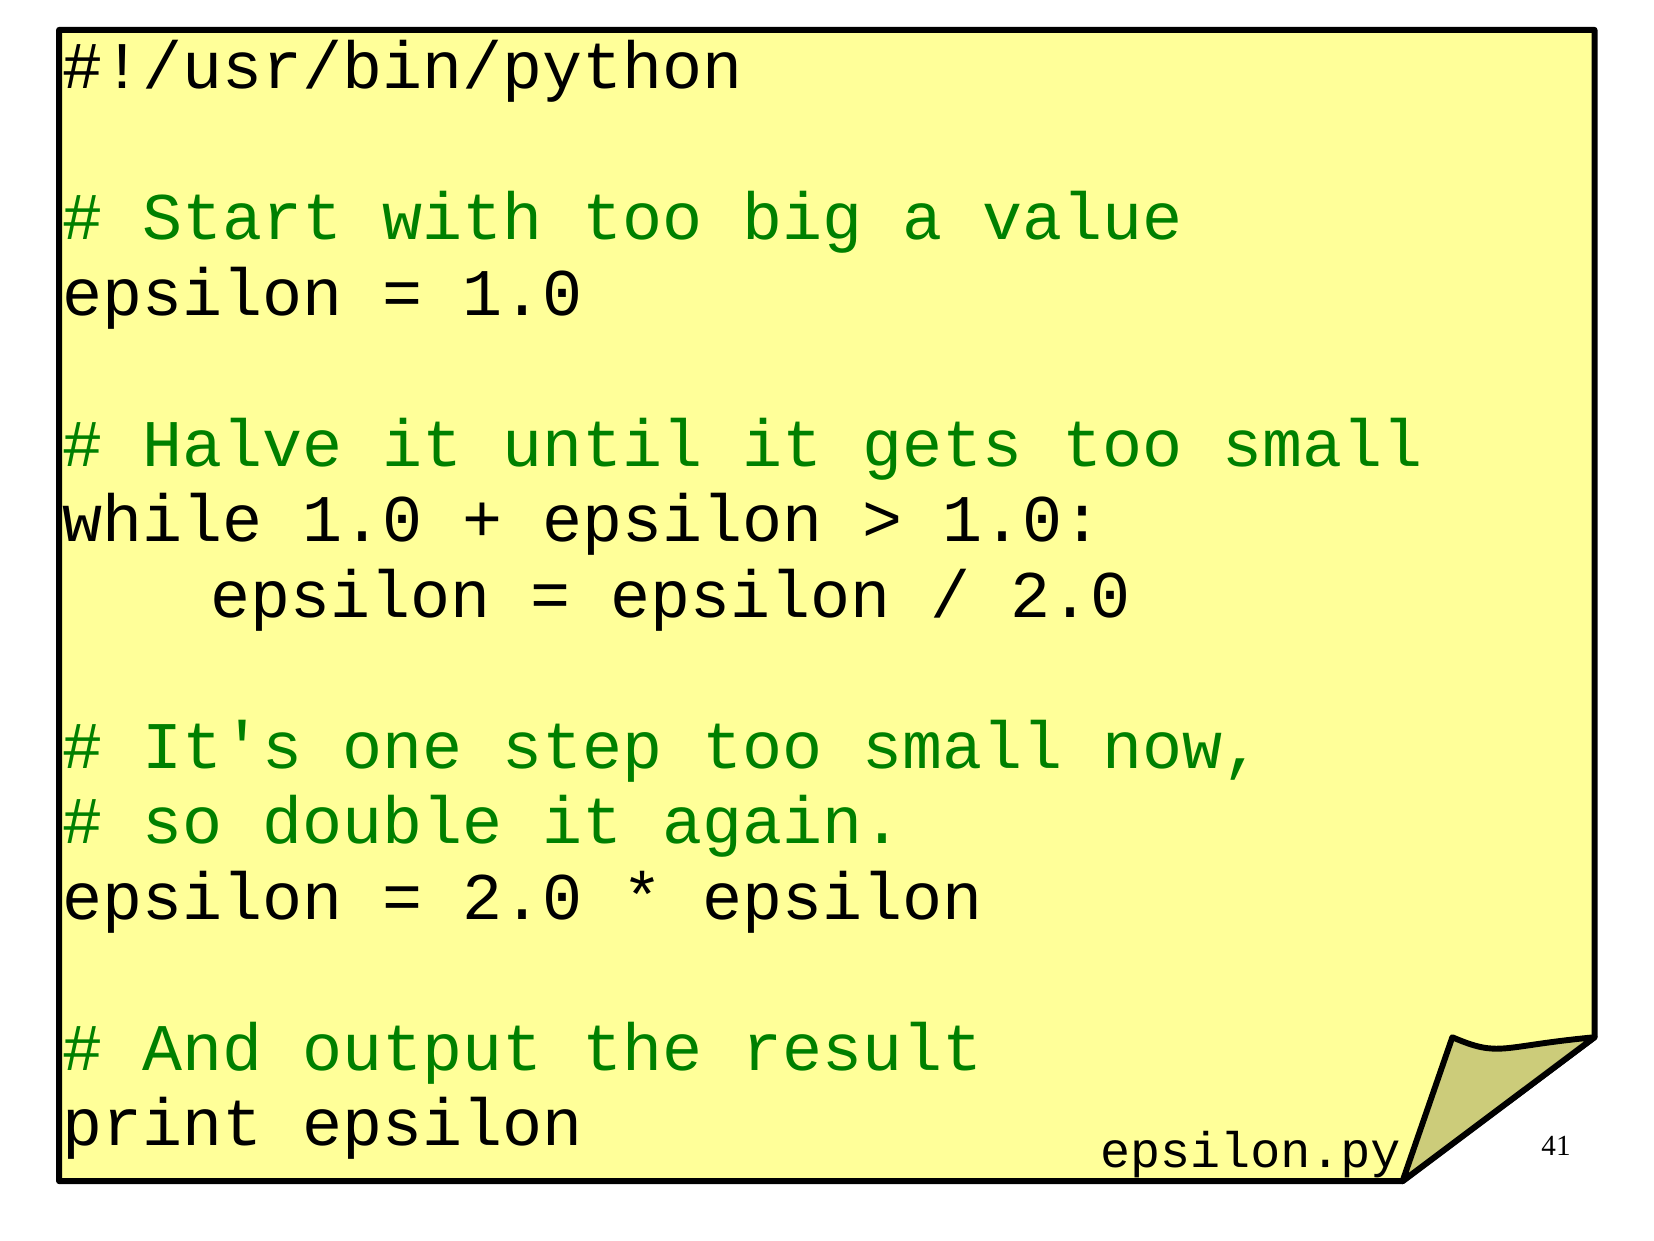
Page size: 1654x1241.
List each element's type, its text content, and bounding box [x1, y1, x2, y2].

text_box #!/usr/bin/python # Start with too big a value epsilon = 1.0 # Halve it until it gets too small while 1.0 + epsilon > 1.0: epsilon = epsilon / 2.0 # It's one step too small now, # so double it again. epsilon = 2.0 * epsilon # And output the result print epsilon [59, 29, 1595, 1182]
text_box epsilon.py [1097, 1122, 1404, 1183]
text_box write-only [1404, 1037, 1595, 1181]
